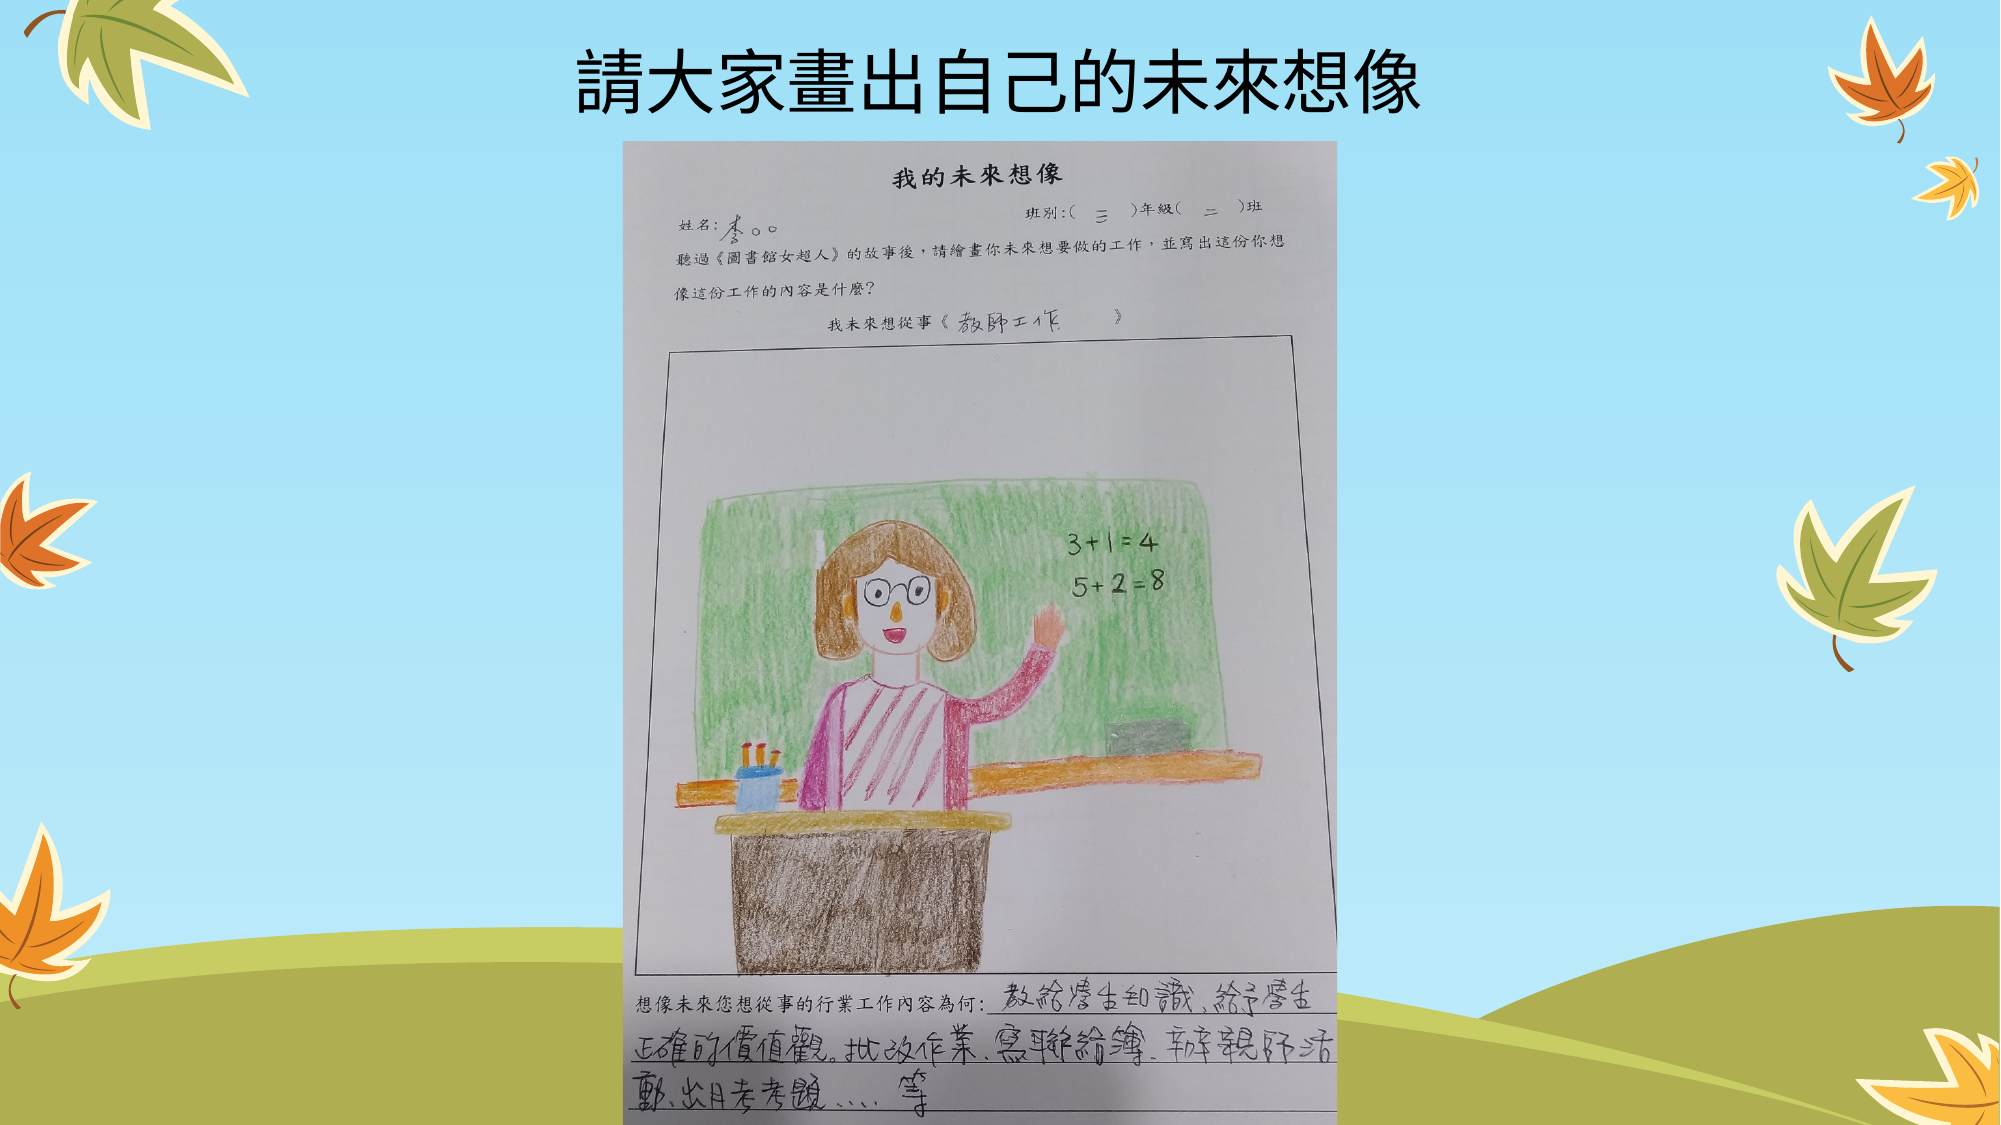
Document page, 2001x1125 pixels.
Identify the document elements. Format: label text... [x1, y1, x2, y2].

picture [622, 141, 1338, 1125]
title 請大家畫出自己的未來想像 [249, 0, 1749, 132]
